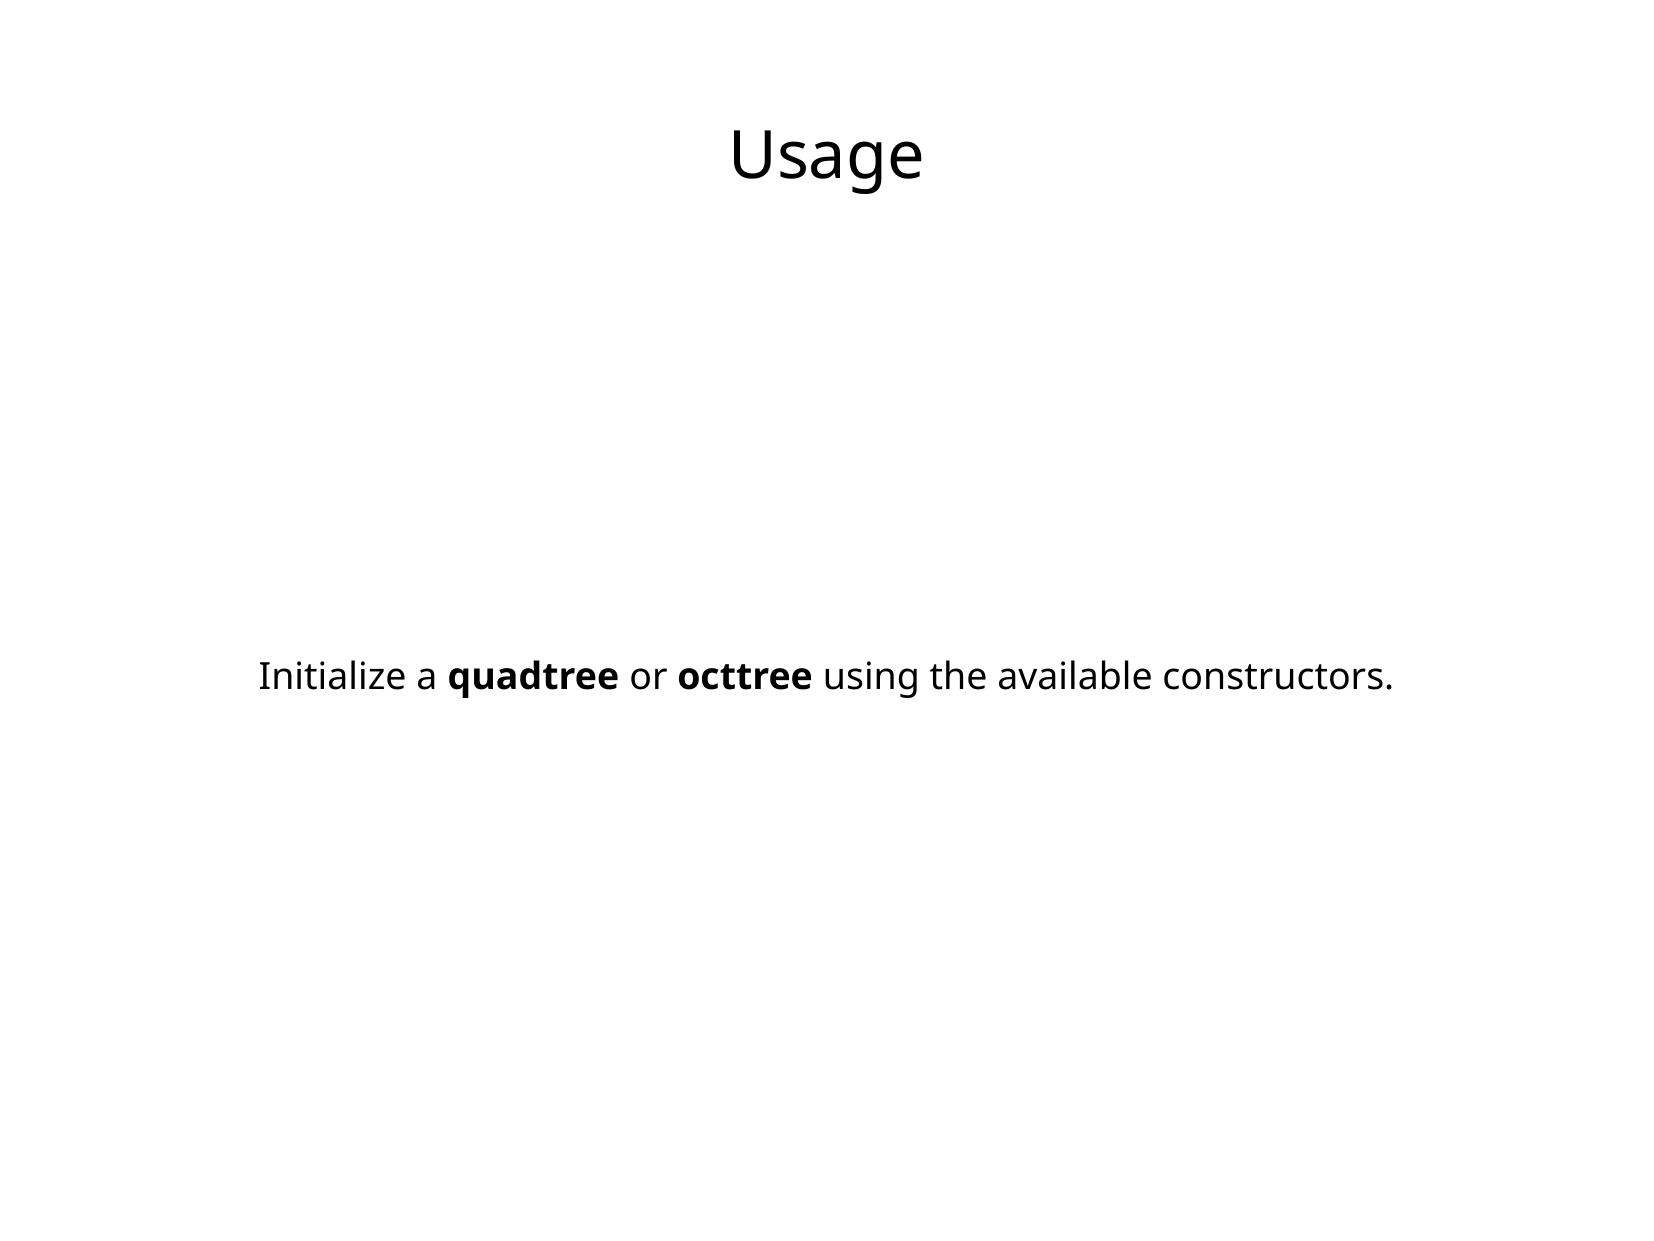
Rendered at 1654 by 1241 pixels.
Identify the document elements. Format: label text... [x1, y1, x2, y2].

subtitle Initialize a quadtree or octtree using the available constructors. [82, 290, 1571, 1010]
title Usage [82, 49, 1571, 257]
